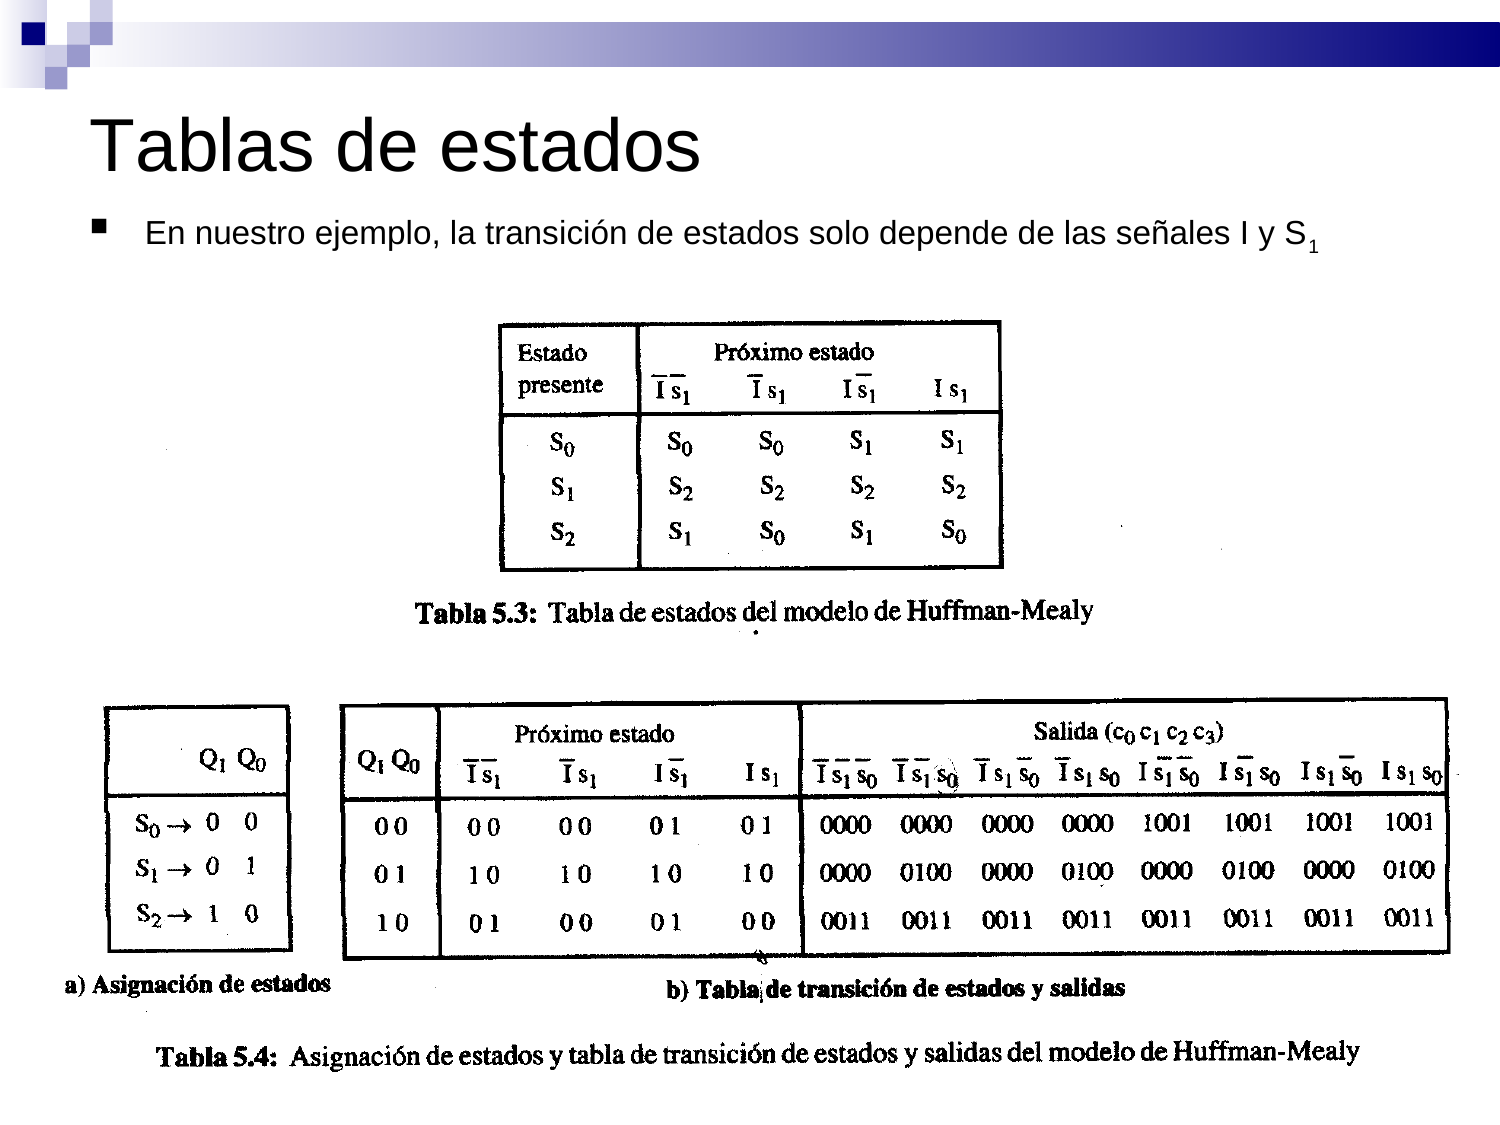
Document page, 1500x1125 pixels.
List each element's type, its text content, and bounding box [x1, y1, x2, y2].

title Tablas de estados [75, 74, 1426, 208]
picture [53, 278, 1459, 1089]
list En nuestro ejemplo, la transición de estados solo depende de las señales I y S1 [75, 208, 1426, 260]
